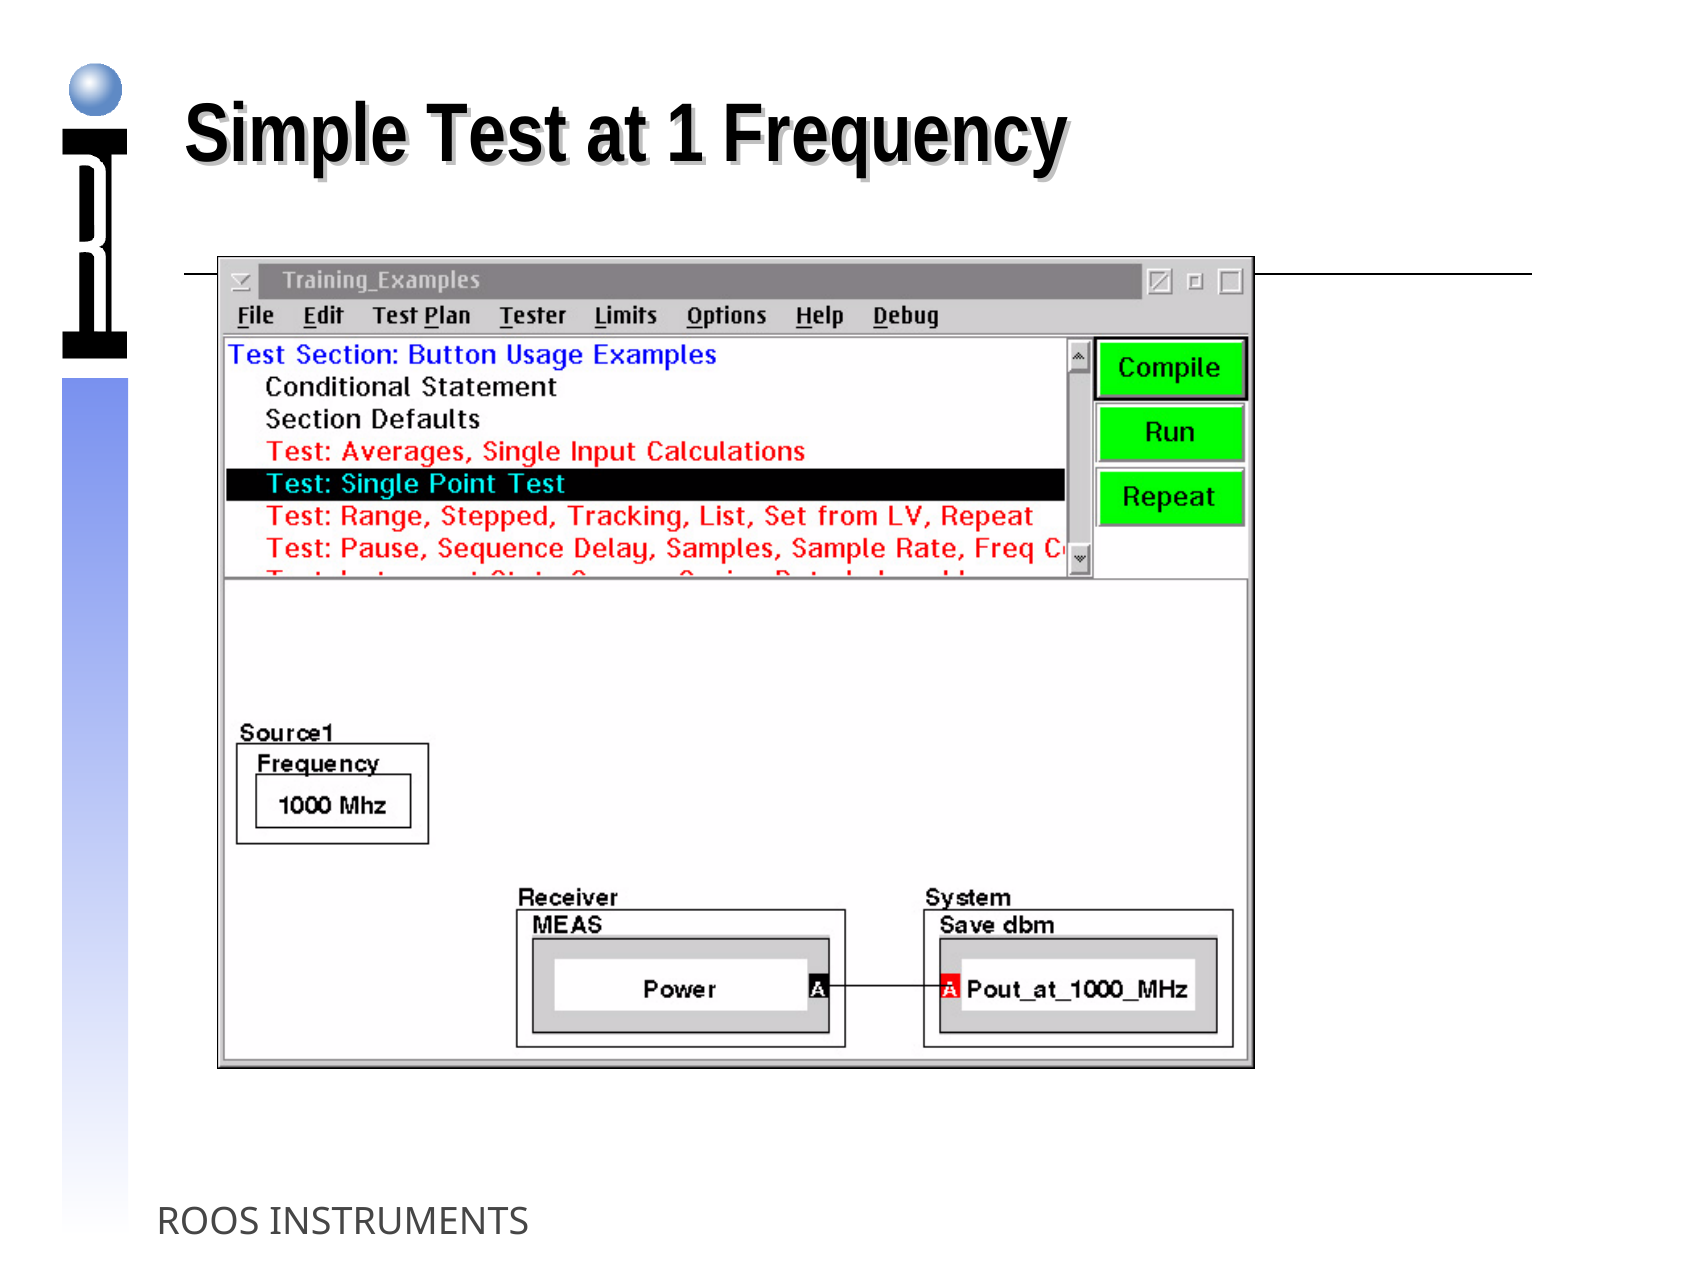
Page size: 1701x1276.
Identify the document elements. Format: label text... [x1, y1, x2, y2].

picture [217, 256, 1255, 1069]
text_box Simple Test at 1 Frequency [184, 92, 1539, 268]
